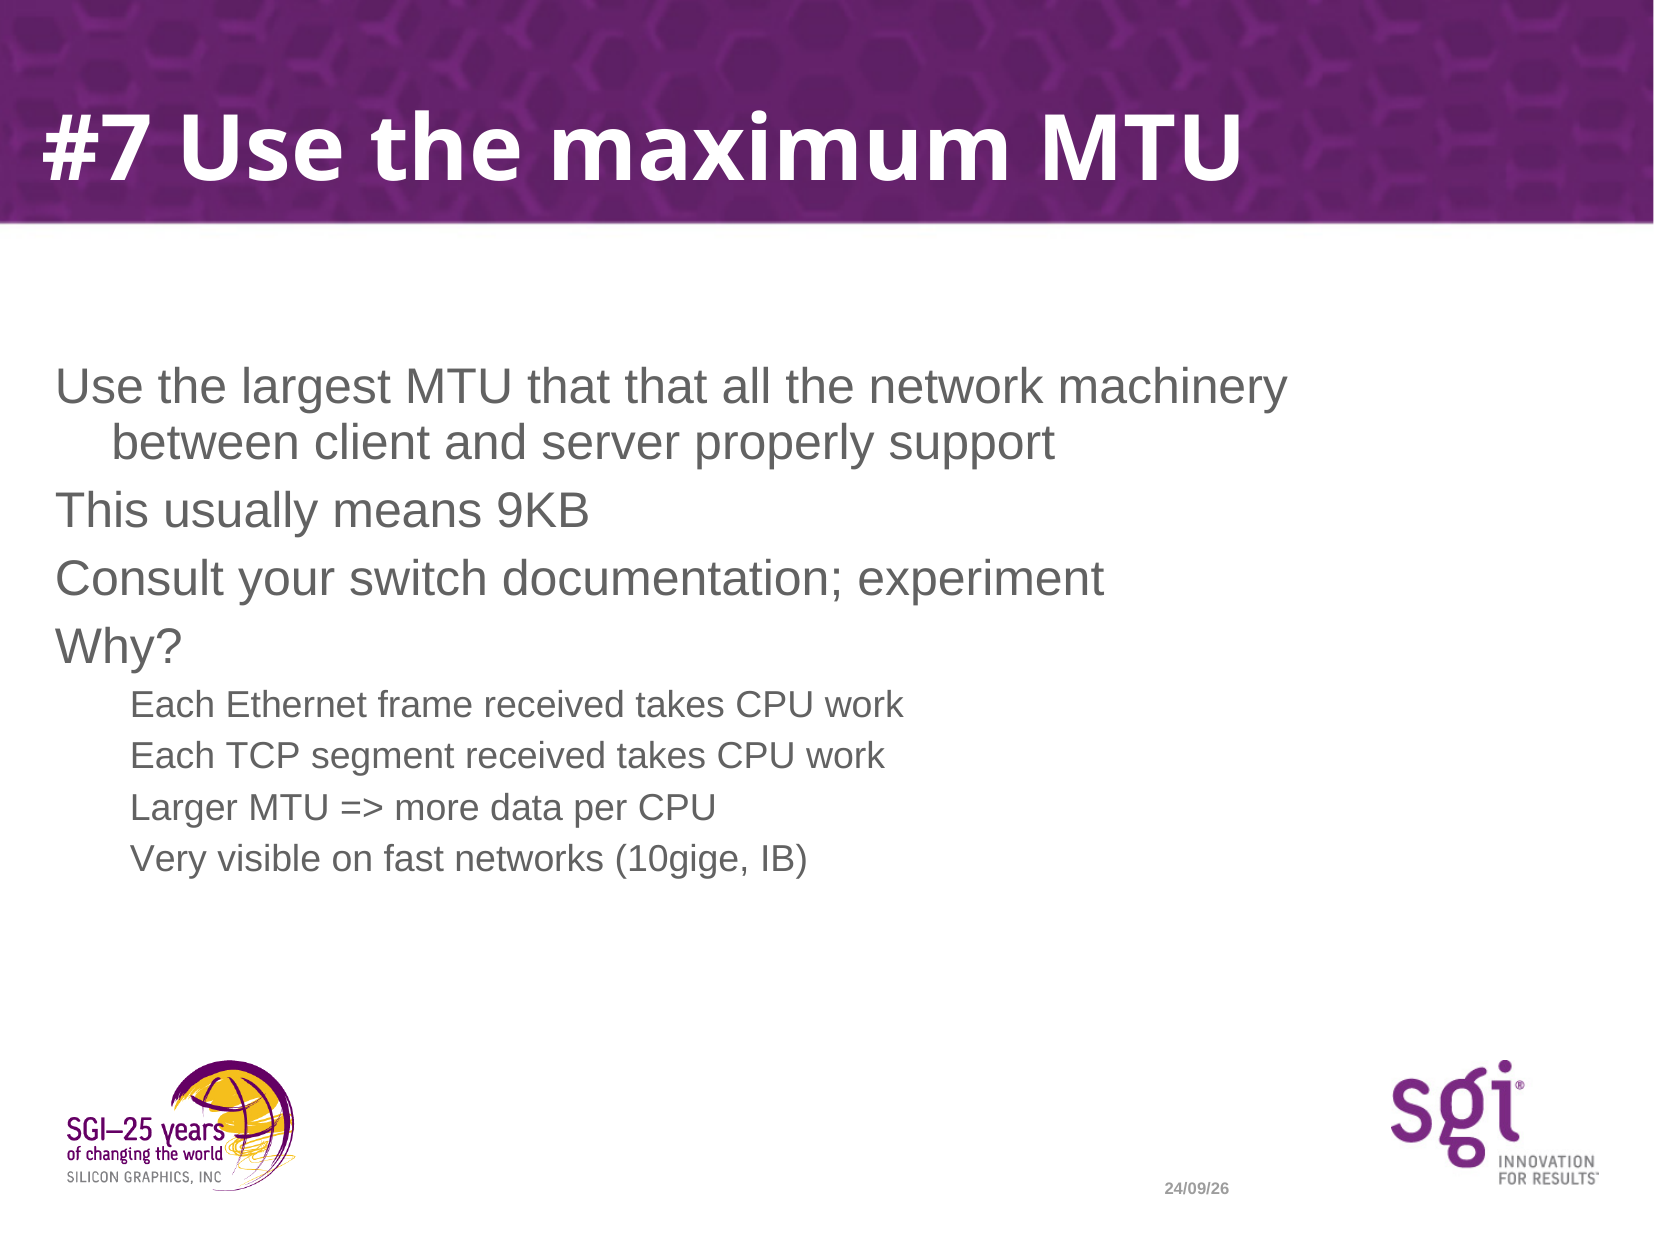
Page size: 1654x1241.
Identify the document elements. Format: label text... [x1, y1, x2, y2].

picture [0, 0, 1654, 1194]
list Use the largest MTU that that all the network machinery between client and server properly support This usually means 9KB Consult your switch documentation; experiment Why? Each Ethernet frame received takes CPU work Each TCP segment received takes CPU work Larger MTU => more data per CPU Very visible on fast networks (10gige, IB) [55, 358, 1461, 937]
title #7 Use the maximum MTU [41, 48, 1447, 241]
